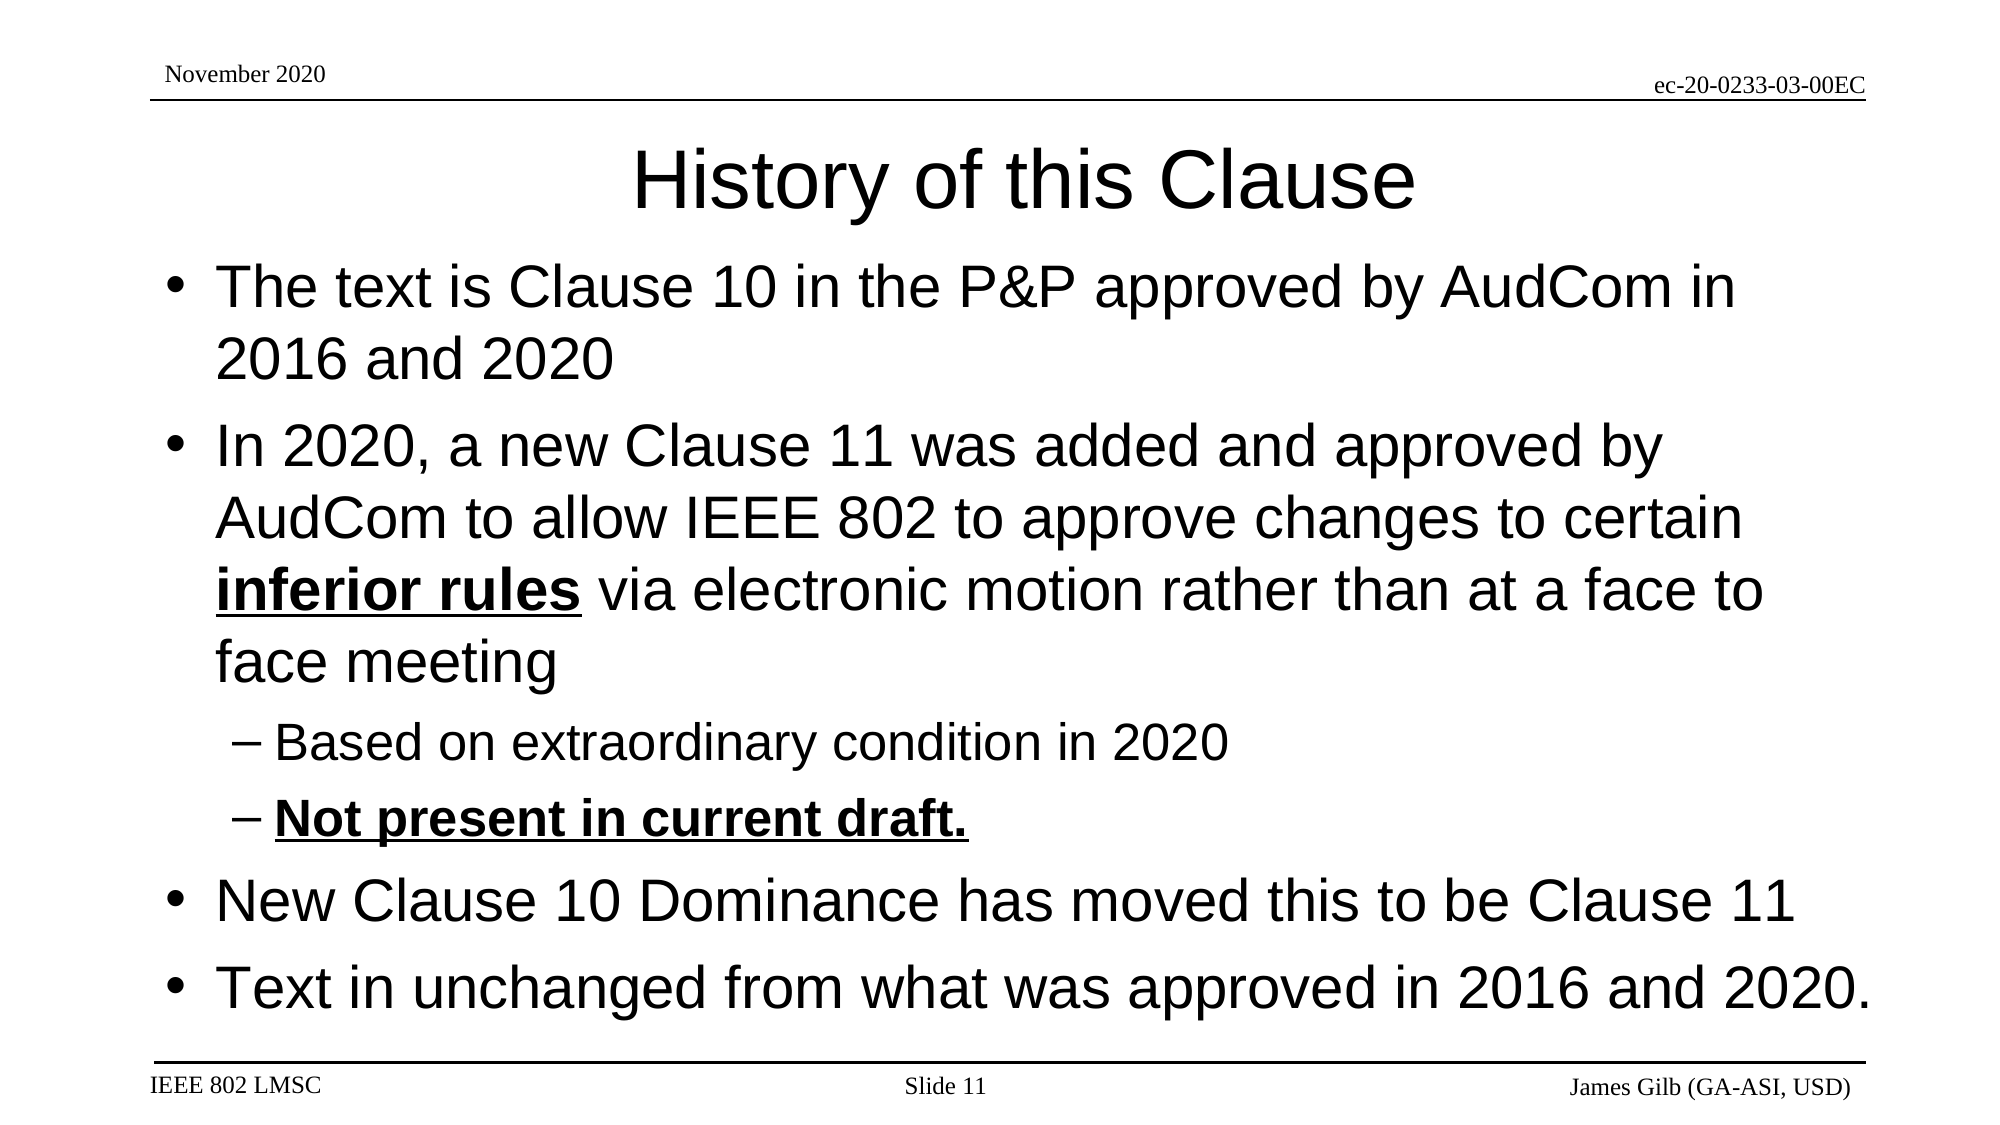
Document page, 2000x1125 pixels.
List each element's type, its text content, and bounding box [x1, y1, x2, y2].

title History of this Clause [149, 112, 1900, 238]
list The text is Clause 10 in the P&P approved by AudCom in 2016 and 2020 In 2020, a new Clause 11 was added and approved by AudCom to allow IEEE 802 to approve changes to certain inferior rules via electronic motion rather than at a face to face meeting Based on extraordinary condition in 2020 Not present in current draft. New Clause 10 Dominance has moved this to be Clause 11 Text in unchanged from what was approved in 2016 and 2020. [149, 239, 1900, 1051]
